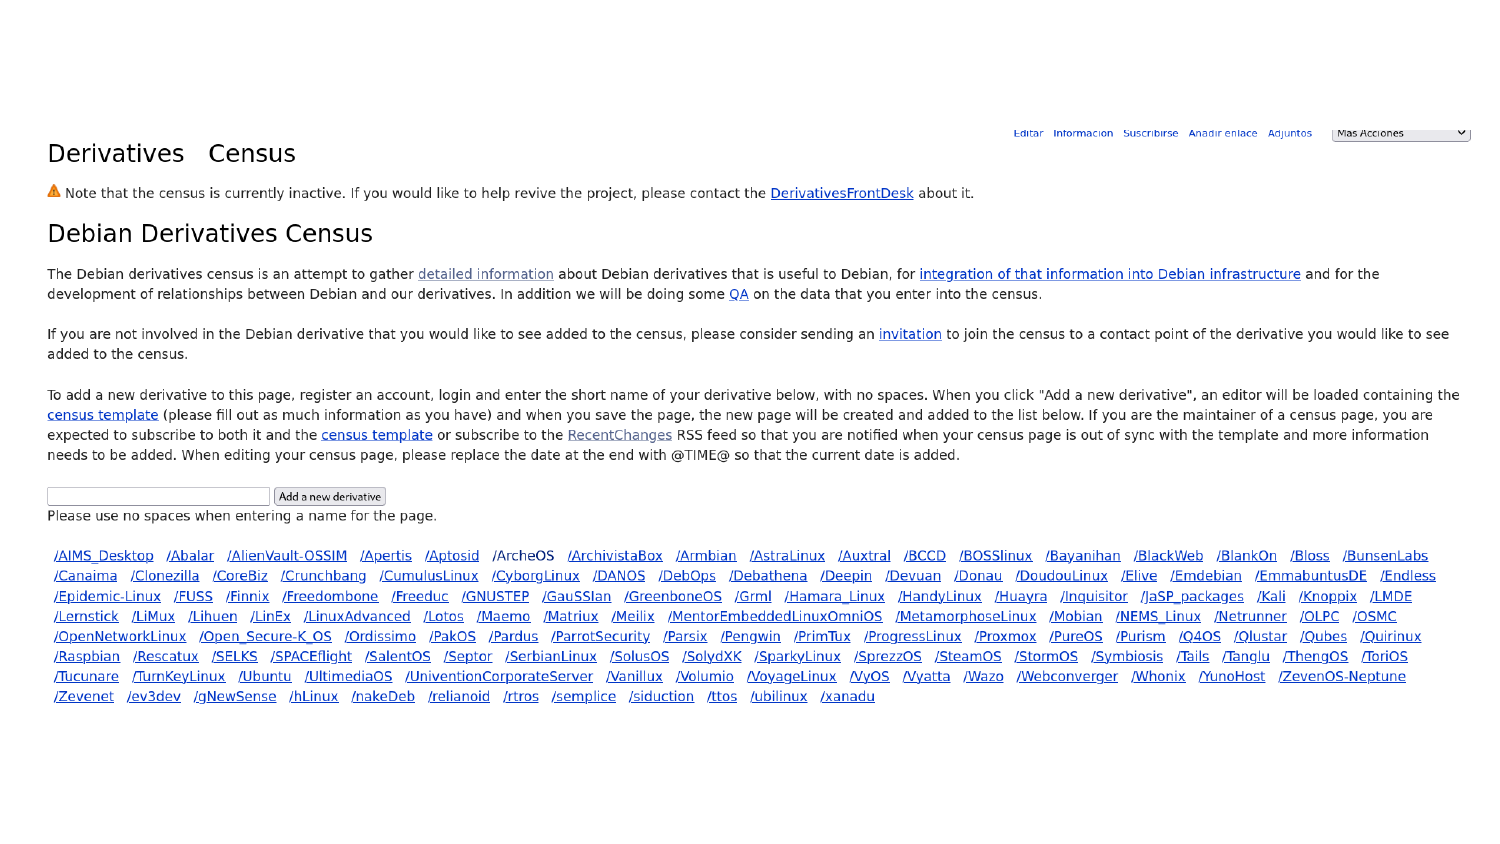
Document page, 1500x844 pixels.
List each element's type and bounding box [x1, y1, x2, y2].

picture [24, 130, 1475, 714]
